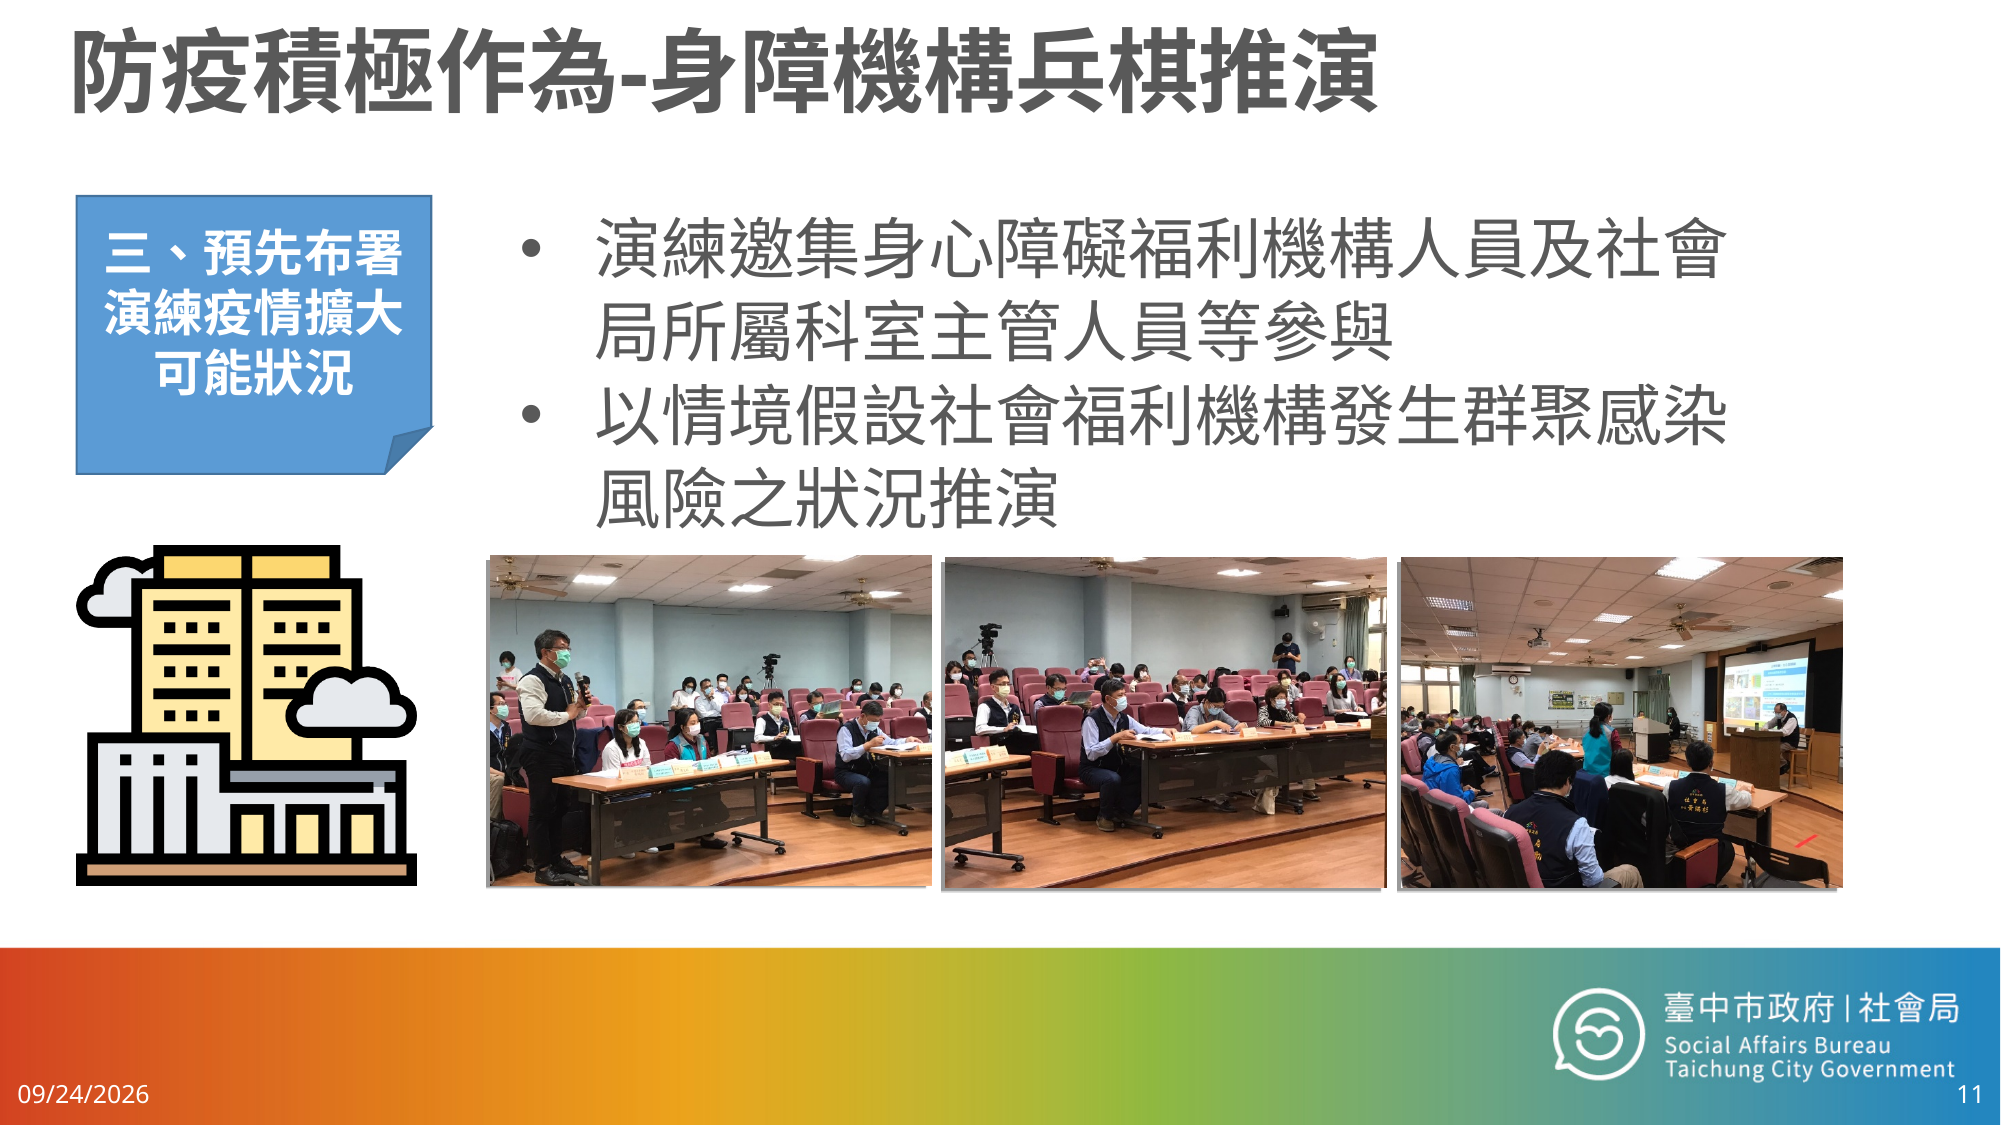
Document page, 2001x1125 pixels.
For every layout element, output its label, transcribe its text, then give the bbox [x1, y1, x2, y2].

text_box 三、預先布署 演練疫情擴大可能狀況 [76, 196, 432, 474]
text_box 演練邀集身心障礙福利機構人員及社會局所屬科室主管人員等參與 以情境假設社會福利機構發生群聚感染風險之狀況推演 [504, 196, 1788, 560]
text_box 防疫積極作為-身障機構兵棋推演 [53, 18, 1898, 169]
picture [0, 0, 2001, 1125]
slide_number <編號> [1550, 1065, 2000, 1125]
slide_number 03/17/2020 [2, 1065, 453, 1125]
